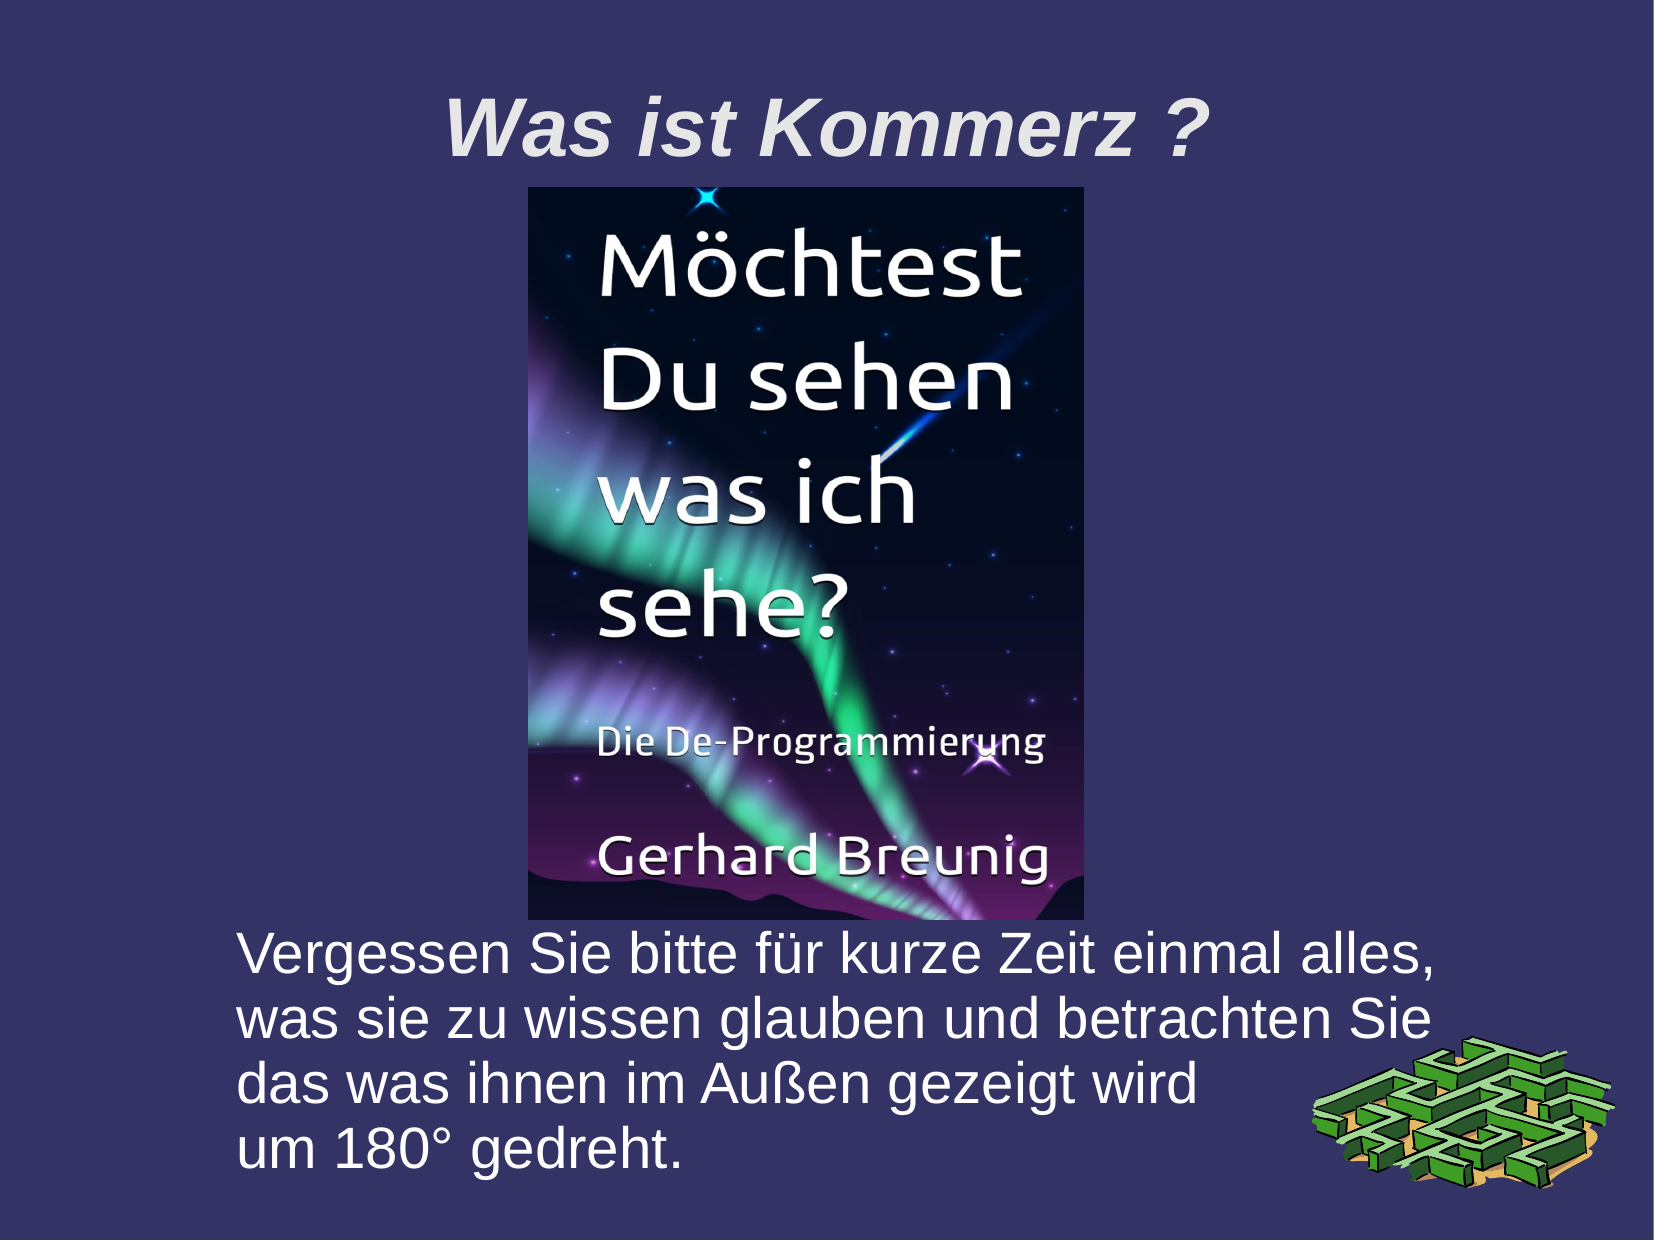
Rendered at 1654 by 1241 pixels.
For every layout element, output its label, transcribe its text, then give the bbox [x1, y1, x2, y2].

picture [528, 187, 1084, 920]
title Was ist Kommerz ? [121, 19, 1534, 227]
text_box Vergessen Sie bitte für kurze Zeit einmal alles, was sie zu wissen glauben und betrachten Sie das was ihnen im Außen gezeigt wird um 180° gedreht. [236, 921, 1452, 1219]
